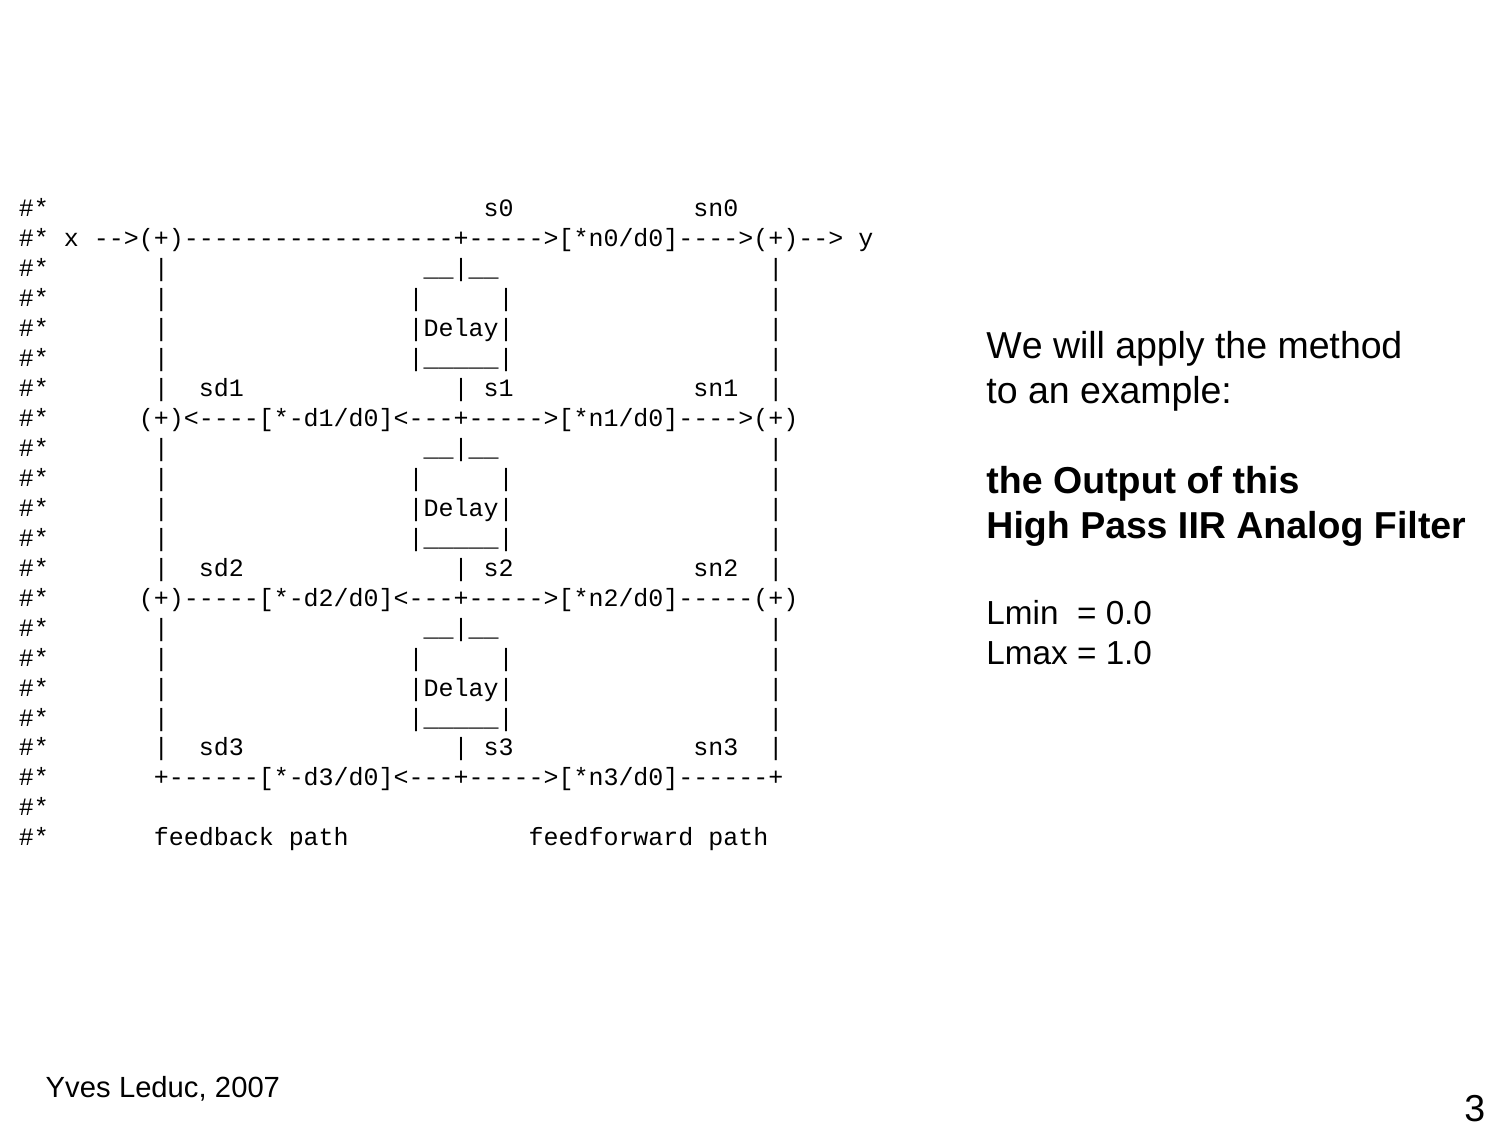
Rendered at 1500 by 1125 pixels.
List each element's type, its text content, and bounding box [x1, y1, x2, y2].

text_box We will apply the method to an example: the Output of this High Pass IIR Analog Filter Lmin = 0.0 Lmax = 1.0 [971, 313, 1482, 679]
text_box #* s0 sn0 #* x -->(+)------------------+----->[*n0/d0]---->(+)--> y #* | __|__ | #* | | | | #* | |Delay| | #* | |_____| | #* | sd1 | s1 sn1 | #* (+)<----[*-d1/d0]<---+----->[*n1/d0]---->(+) #* | __|__ | #* | | | | #* | |Delay| | #* | |_____| | #* | sd2 | s2 sn2 | #* (+)-----[*-d2/d0]<---+----->[*n2/d0]-----(+) #* | __|__ | #* | | | | #* | |Delay| | #* | |_____| | #* | sd3 | s3 sn3 | #* +------[*-d3/d0]<---+----->[*n3/d0]------+ #* #* feedback path feedforward path [4, 184, 1500, 859]
